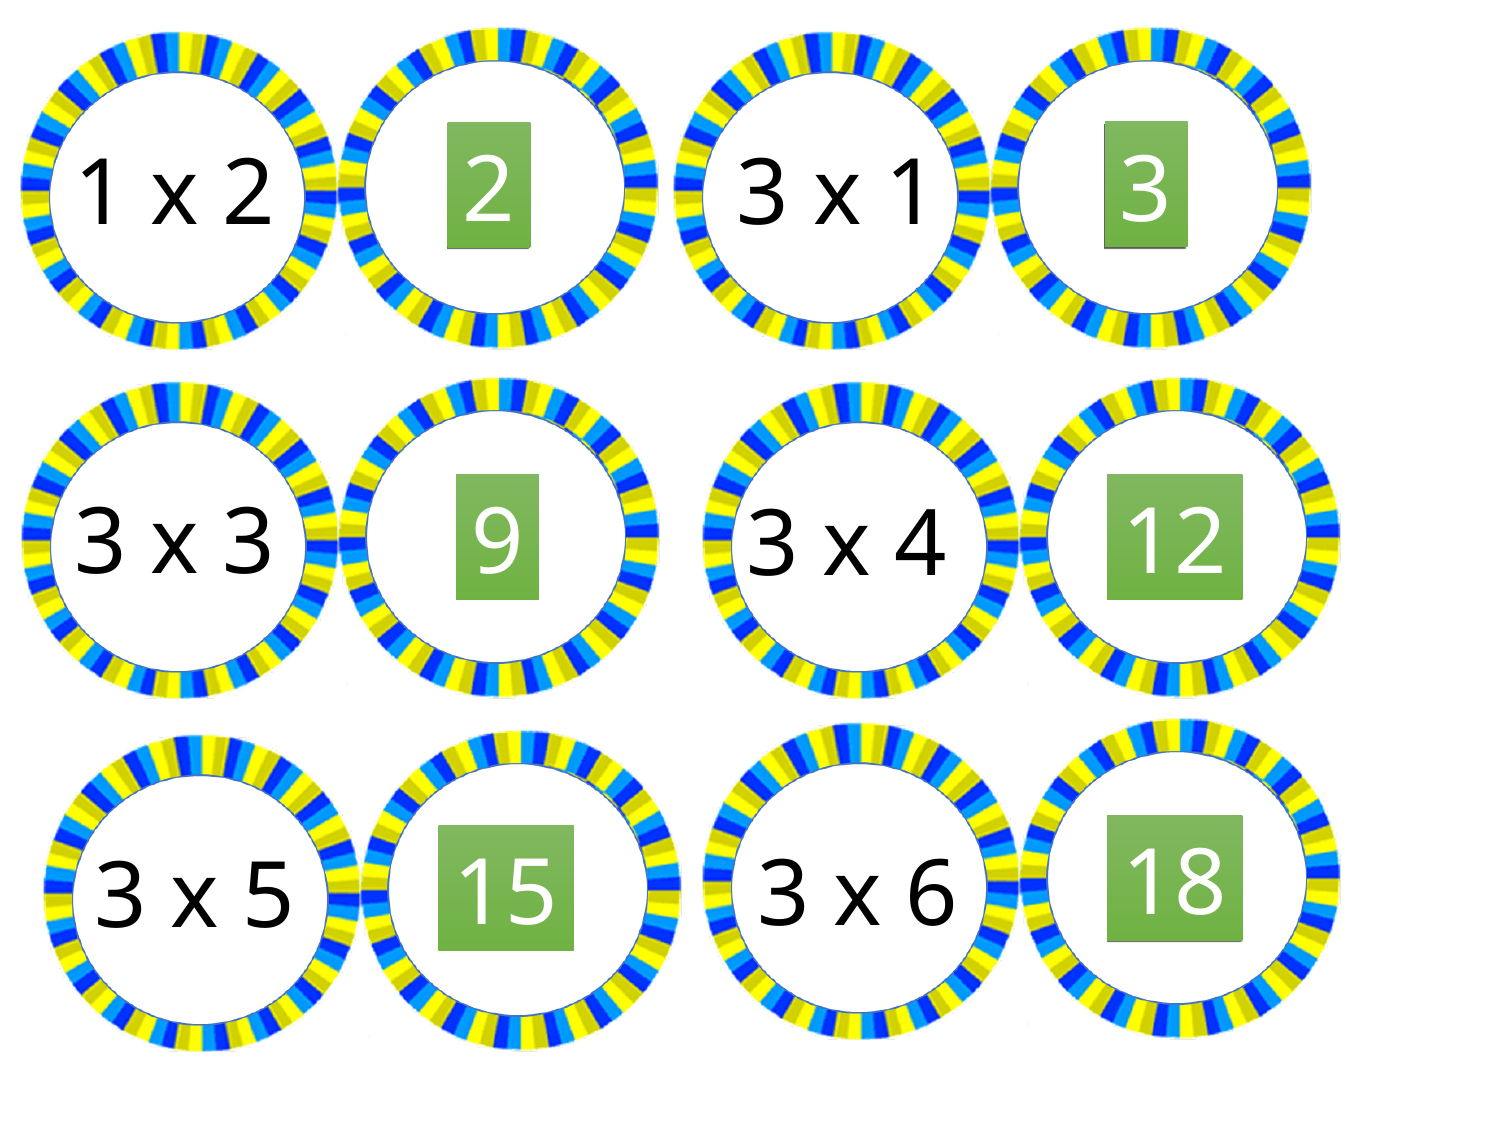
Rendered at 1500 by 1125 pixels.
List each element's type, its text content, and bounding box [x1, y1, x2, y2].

text_box 3 x 1 [722, 125, 953, 250]
picture [19, 26, 659, 350]
picture [701, 376, 1341, 699]
text_box 12 [1107, 474, 1242, 599]
text_box 3 x 4 [731, 476, 963, 601]
text_box 3 [1105, 122, 1187, 247]
text_box 1 x 2 [59, 125, 291, 250]
text_box 3 x 6 [742, 826, 974, 951]
picture [20, 376, 660, 699]
text_box 15 [439, 826, 574, 951]
text_box 9 [456, 474, 539, 599]
text_box 2 [448, 122, 530, 247]
text_box 3 x 5 [79, 828, 310, 953]
picture [42, 729, 682, 1052]
text_box 3 x 3 [59, 474, 291, 599]
picture [672, 26, 1312, 350]
text_box 18 [1107, 815, 1242, 940]
picture [701, 717, 1341, 1040]
